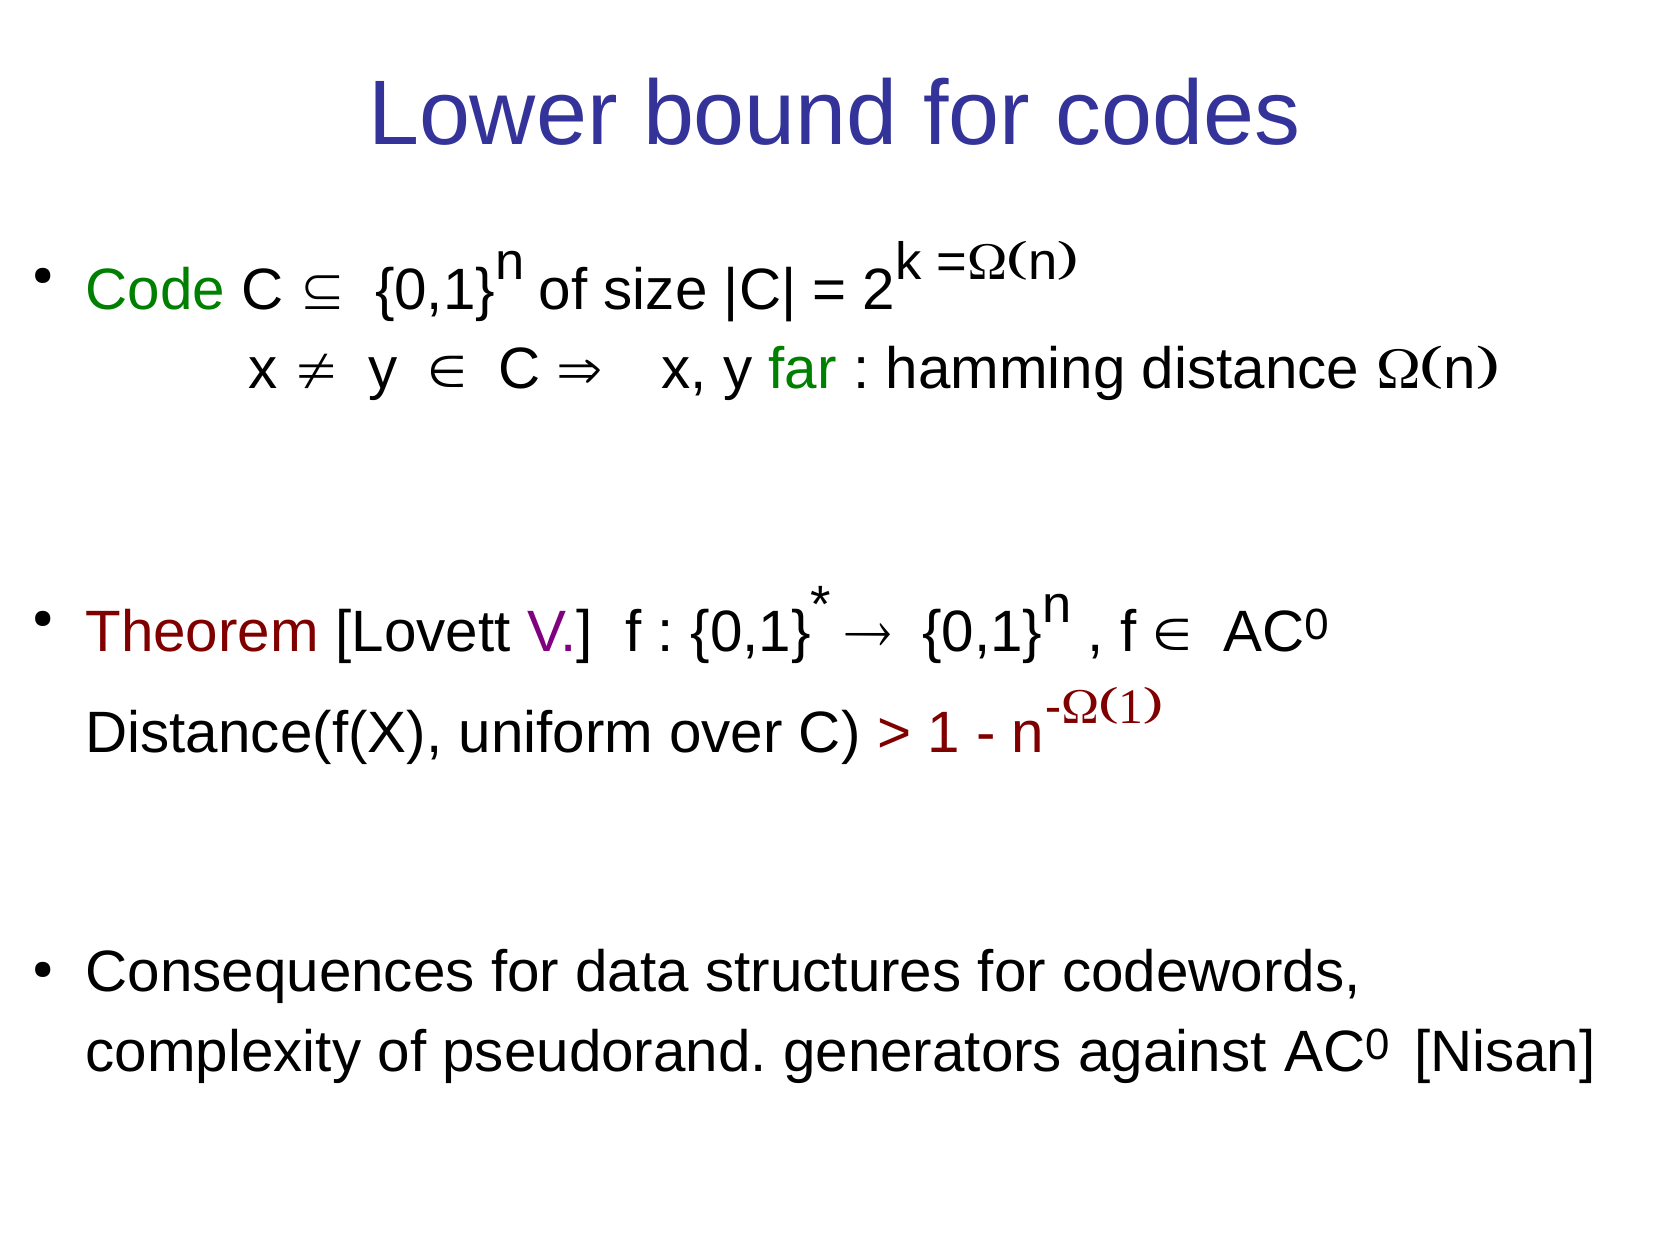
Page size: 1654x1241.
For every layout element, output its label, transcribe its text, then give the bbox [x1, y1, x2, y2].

title Lower bound for codes [131, 0, 1538, 226]
list Code C  {0,1}n of size |C| = 2k =(n) x  y  C  x, y far : hamming distance (n) Theorem [Lovett V.] f : {0,1}*  {0,1}n , f  AC0 Distance(f(X), uniform over C) > 1 - n-(1) Consequences for data structures for codewords, complexity of pseudorand. generators against AC0 [Nisan] [0, 225, 1654, 1238]
